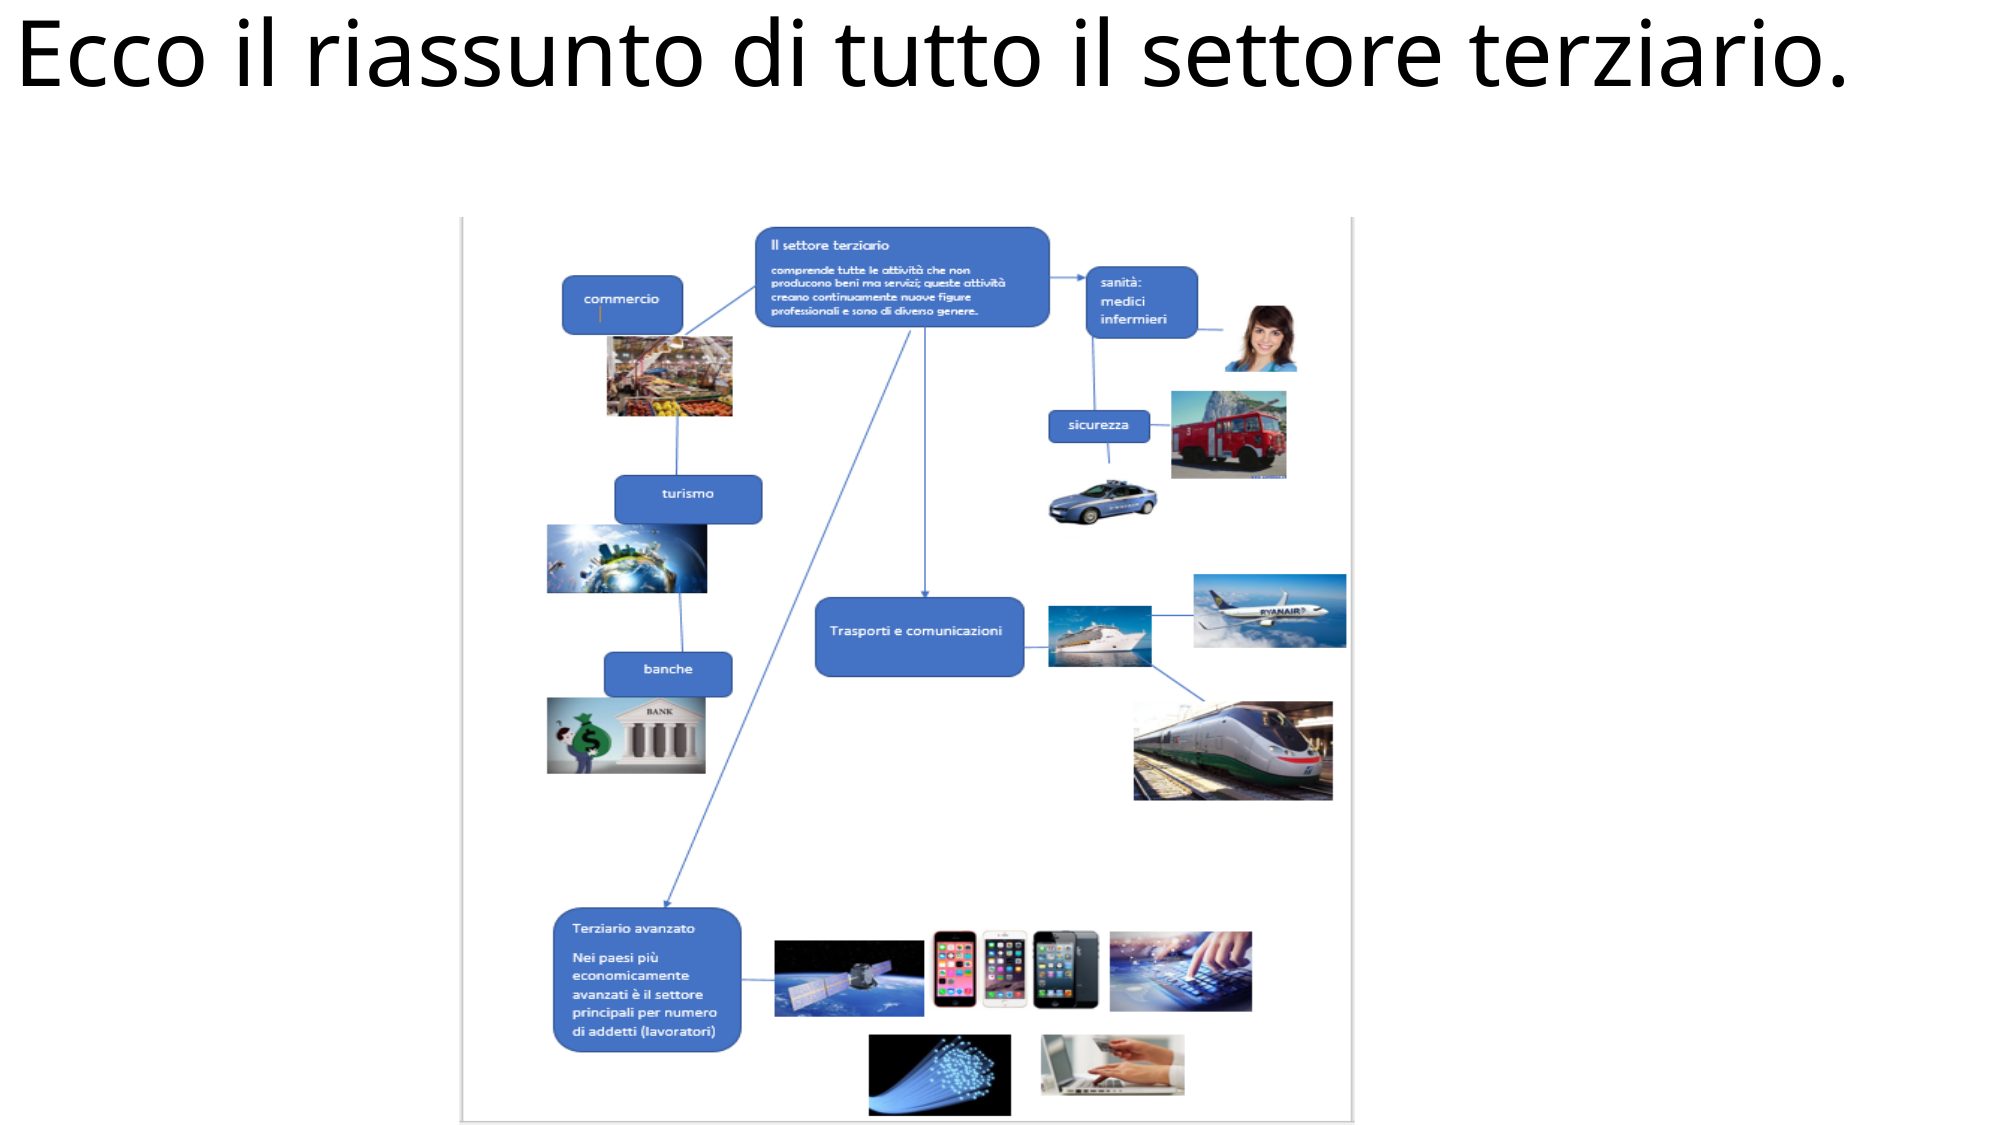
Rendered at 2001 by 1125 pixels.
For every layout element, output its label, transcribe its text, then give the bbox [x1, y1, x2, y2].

picture [459, 217, 1355, 1125]
title Ecco il riassunto di tutto il settore terziario. [0, 0, 2000, 218]
